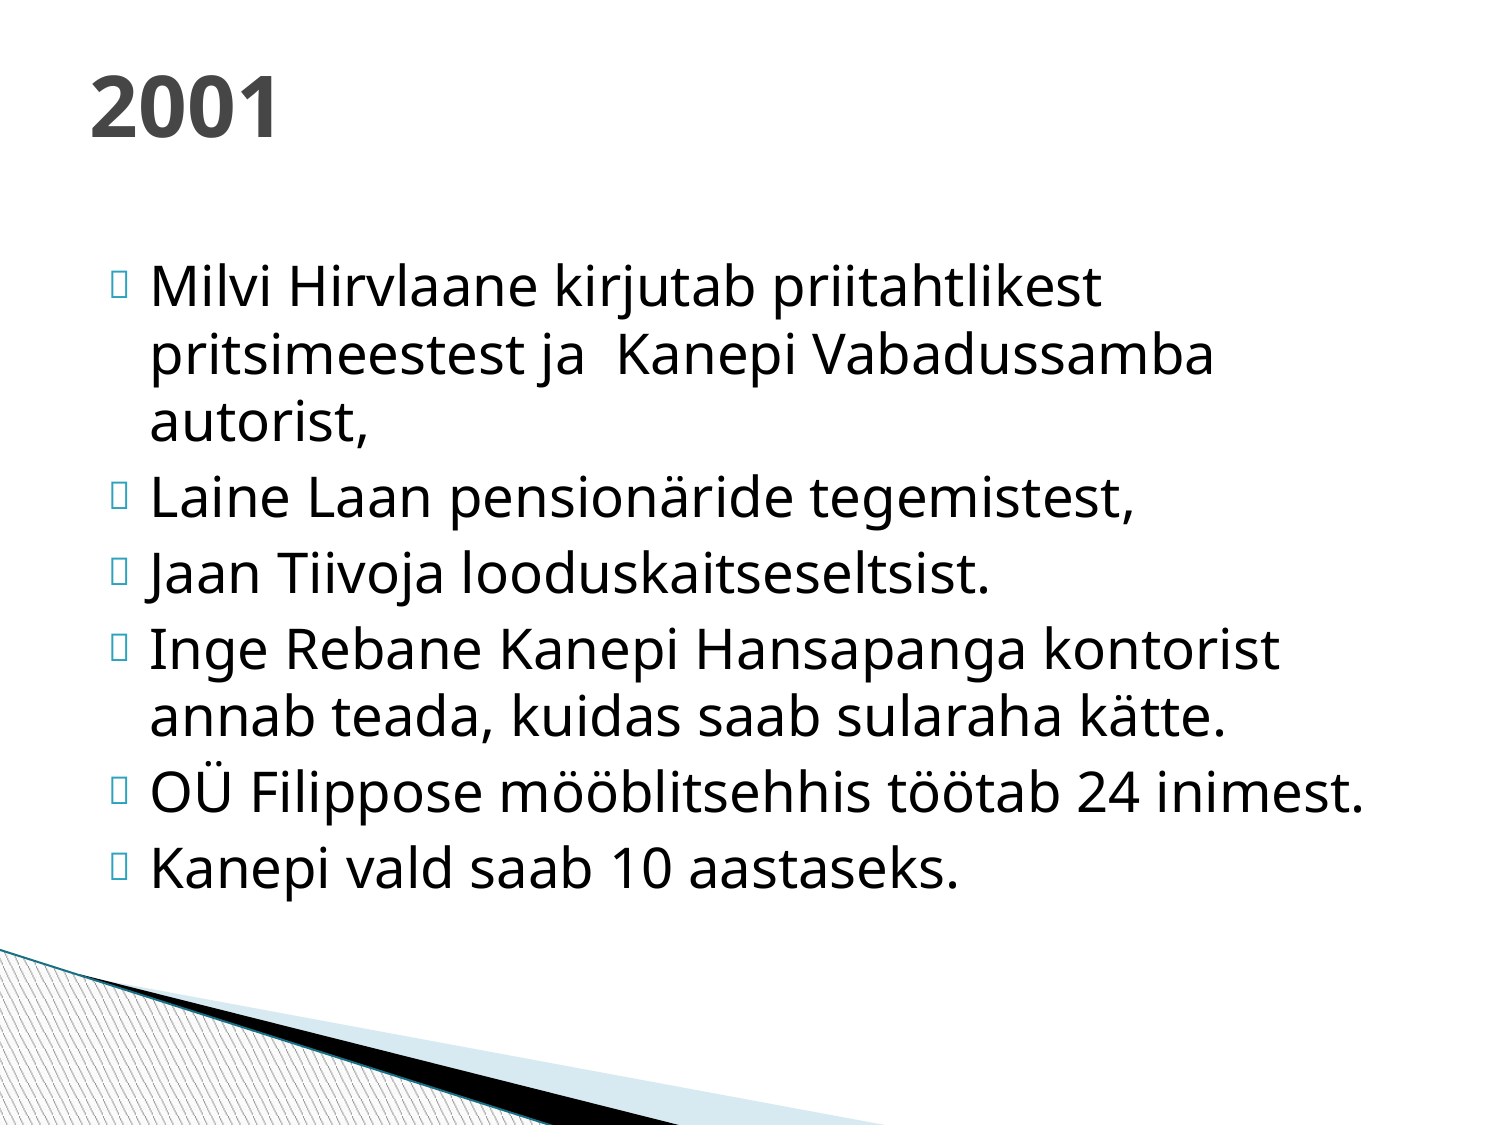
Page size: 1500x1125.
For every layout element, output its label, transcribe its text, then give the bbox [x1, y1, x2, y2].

title 2001 [75, 45, 1425, 233]
list Milvi Hirvlaane kirjutab priitahtlikest pritsimeestest ja Kanepi Vabadussamba autorist, Laine Laan pensionäride tegemistest, Jaan Tiivoja looduskaitseseltsist. Inge Rebane Kanepi Hansapanga kontorist annab teada, kuidas saab sularaha kätte. OÜ Filippose mööblitsehhis töötab 24 inimest. Kanepi vald saab 10 aastaseks. [75, 243, 1425, 986]
picture [0, 952, 543, 1125]
